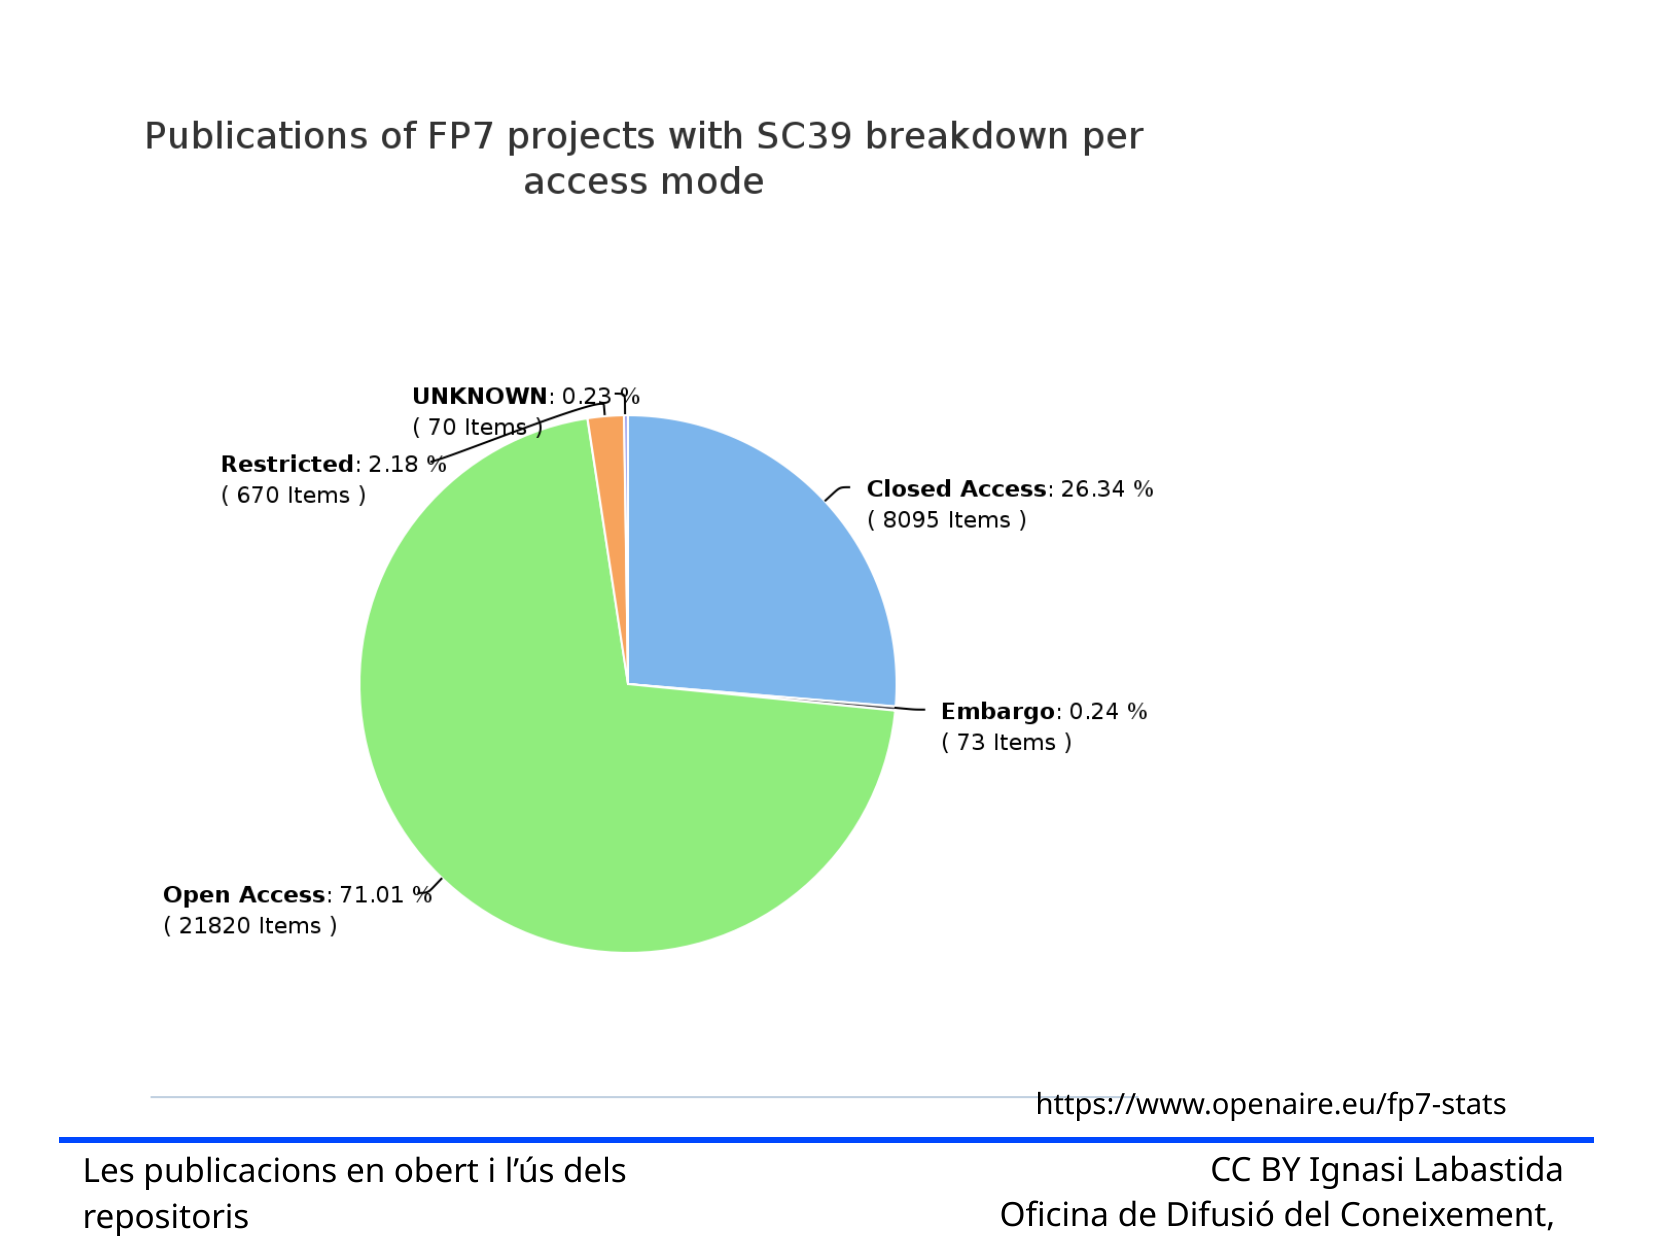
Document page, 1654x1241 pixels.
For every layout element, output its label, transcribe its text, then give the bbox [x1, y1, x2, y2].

picture [130, 97, 1159, 1127]
text_box https://www.openaire.eu/fp7-stats [359, 1035, 1522, 1140]
